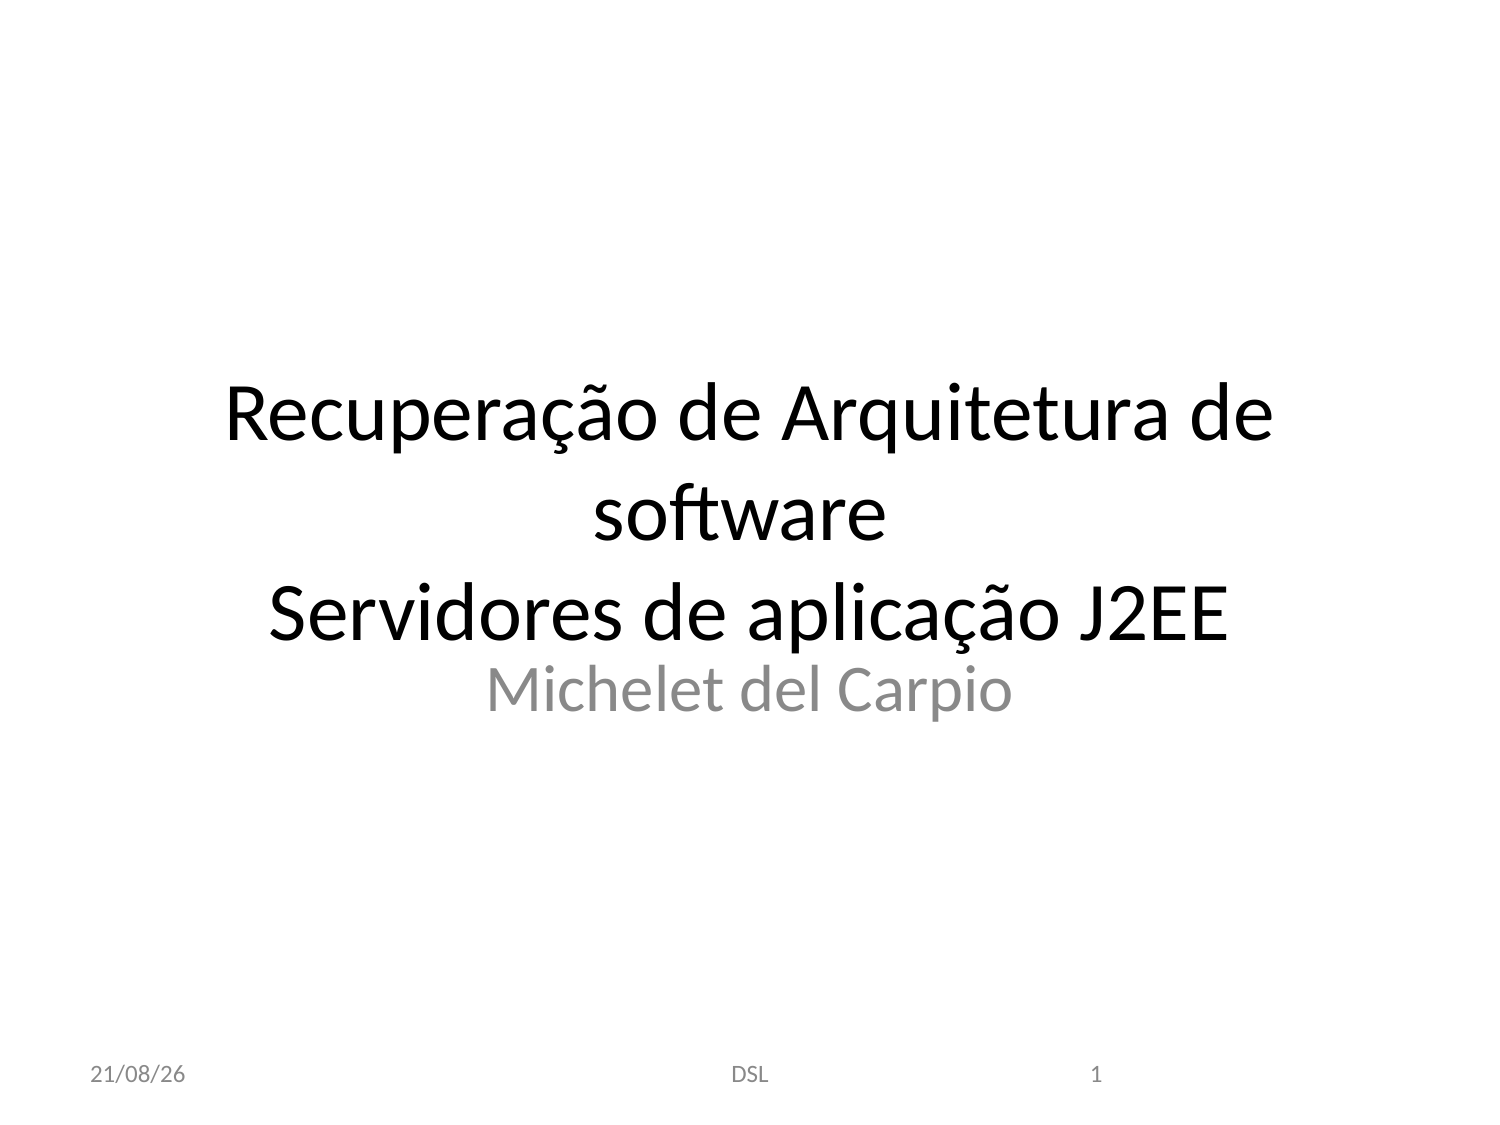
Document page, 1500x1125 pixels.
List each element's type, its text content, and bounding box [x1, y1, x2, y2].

subtitle Michelet del Carpio [225, 637, 1276, 925]
text_box 1 [1074, 1042, 1426, 1103]
text_box DSL [512, 1042, 988, 1103]
title Recuperação de Arquitetura de software Servidores de aplicação J2EE [112, 349, 1388, 591]
text_box 15/12/2009 [75, 1042, 426, 1103]
